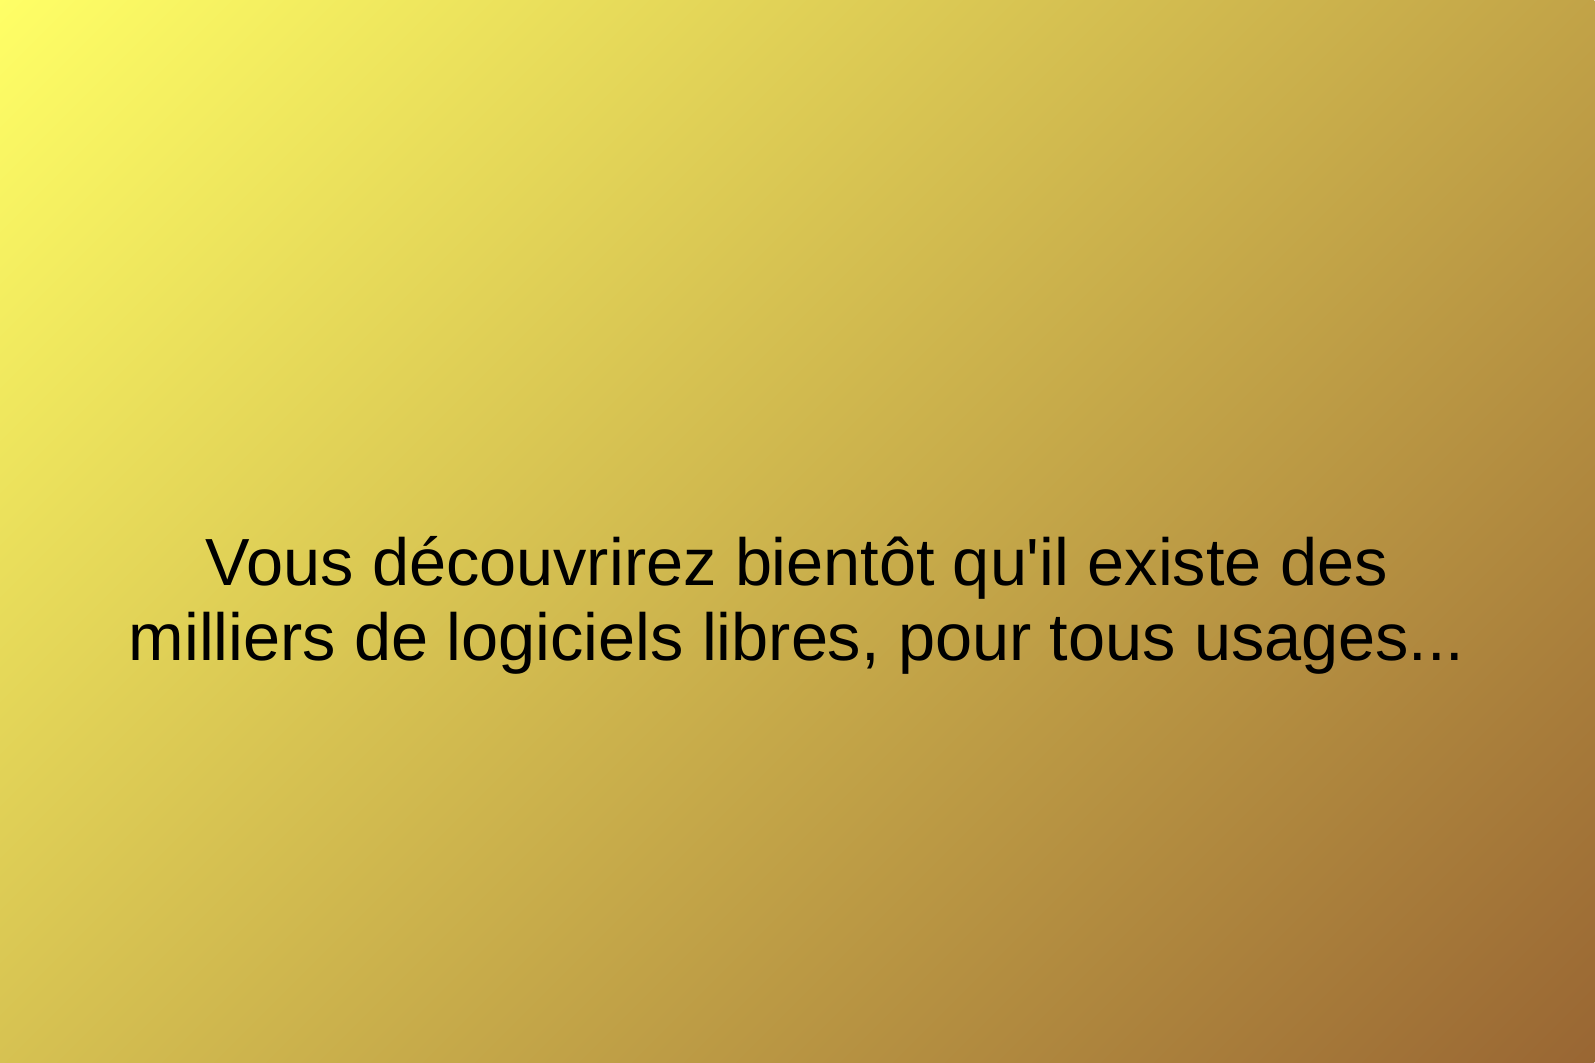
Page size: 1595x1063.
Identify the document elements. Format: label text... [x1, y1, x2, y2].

text_box Vous découvrirez bientôt qu'il existe des milliers de logiciels libres, pour tous usages... [79, 517, 1515, 682]
